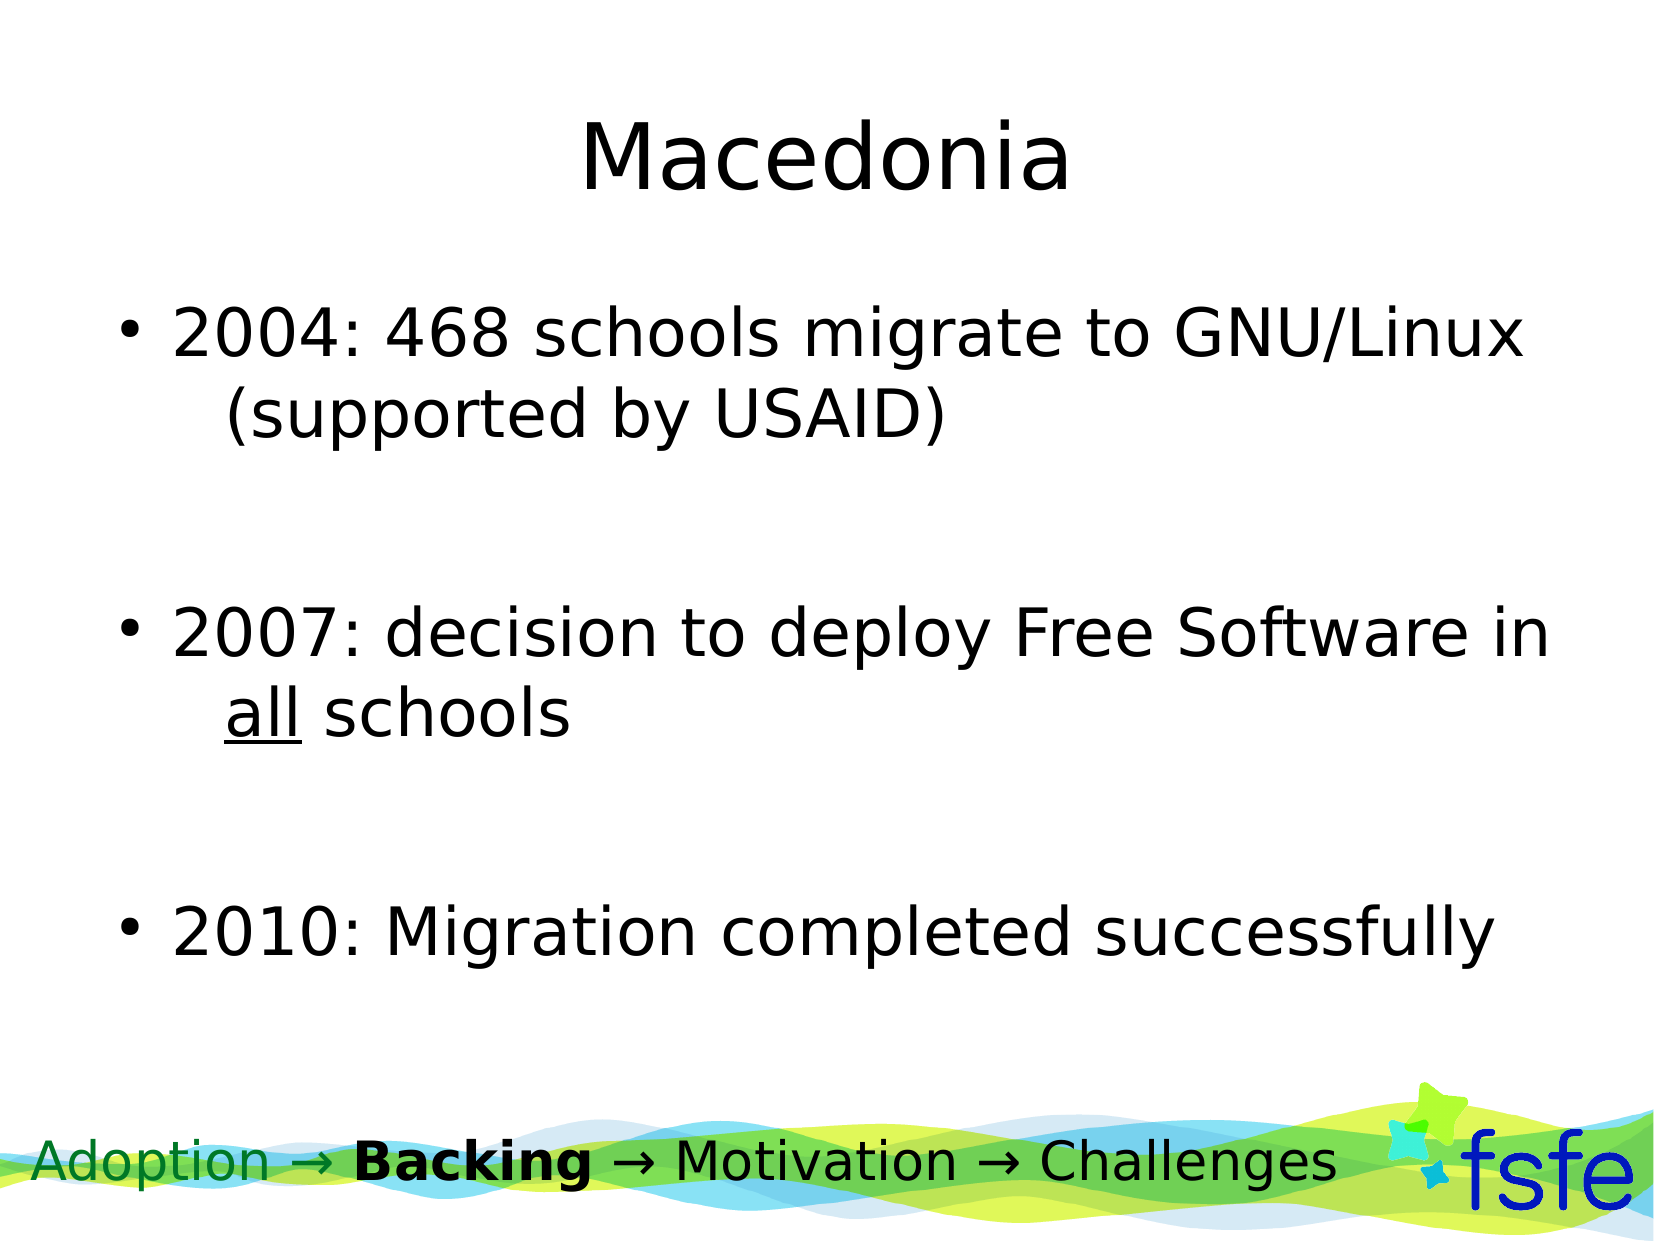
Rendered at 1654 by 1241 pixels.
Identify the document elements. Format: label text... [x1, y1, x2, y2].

list 2004: 468 schools migrate to GNU/Linux (supported by USAID) 2007: decision to deploy Free Software in all schools 2010: Migration completed successfully [82, 290, 1571, 1010]
picture [0, 1081, 1654, 1241]
title Adoption → Backing → Motivation → Challenges [0, 1100, 1371, 1217]
title Macedonia [82, 49, 1571, 257]
